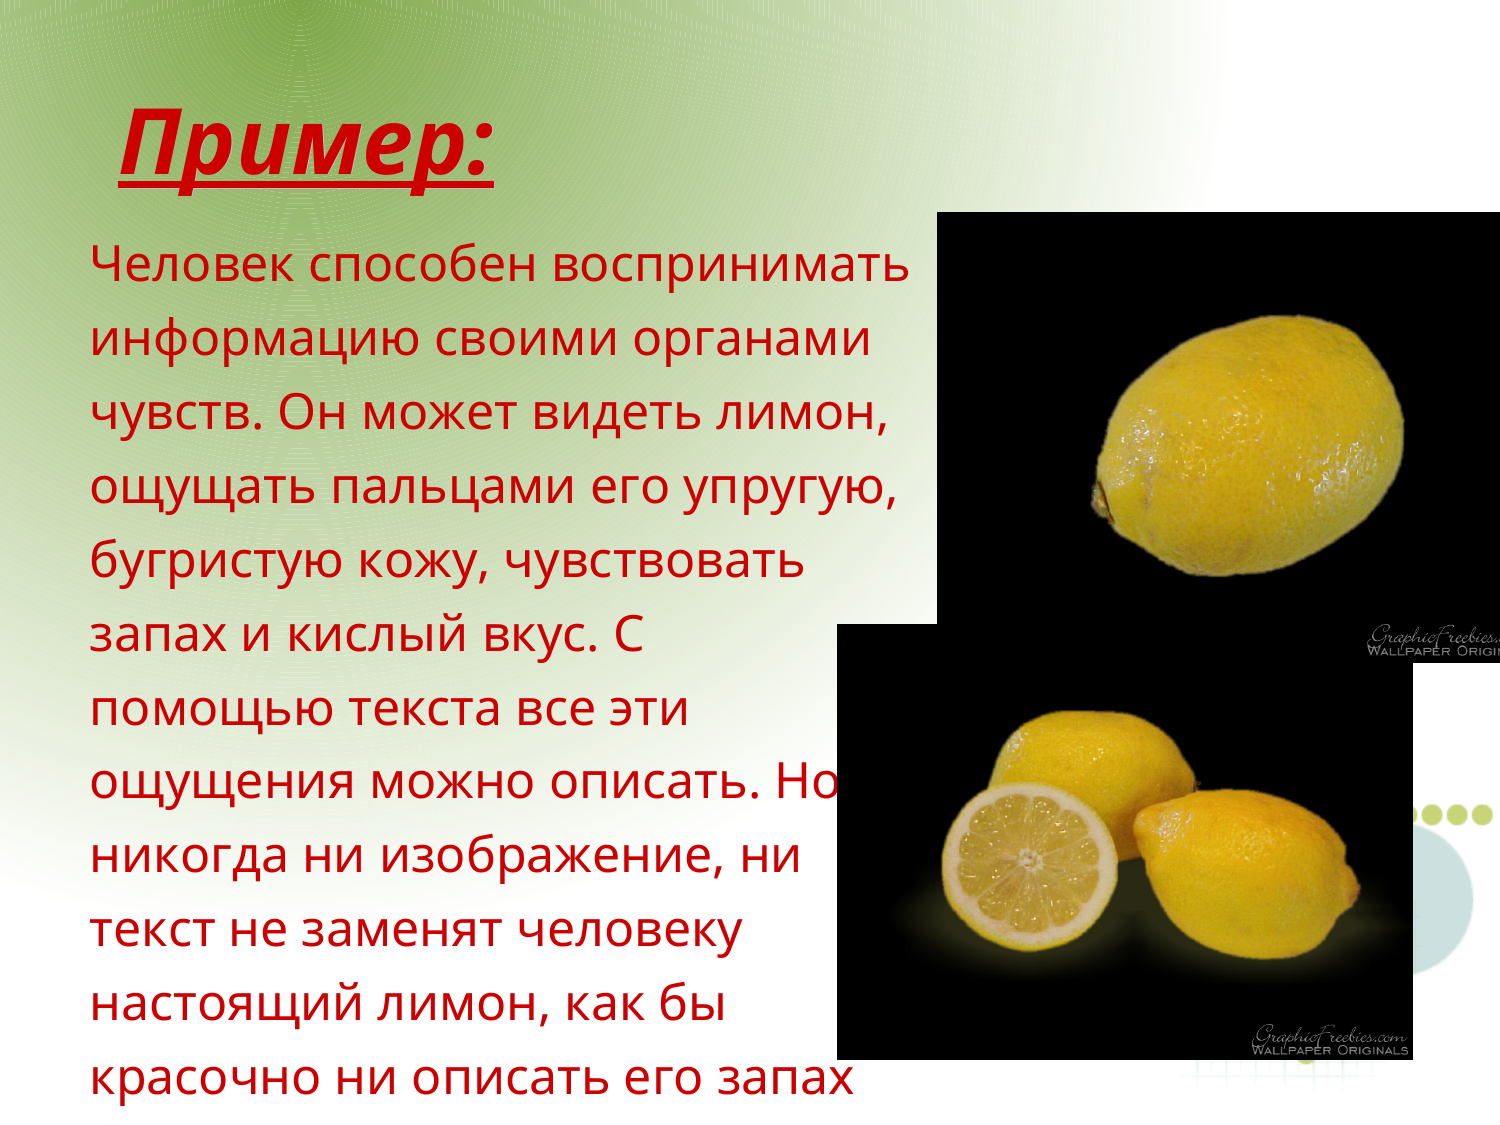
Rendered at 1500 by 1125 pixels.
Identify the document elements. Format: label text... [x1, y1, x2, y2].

title Пример: [75, 45, 538, 224]
list Человек способен воспринимать информацию своими органами чувств. Он может видеть лимон, ощущать пальцами его упругую, бугристую кожу, чувствовать запах и кислый вкус. С помощью текста все эти ощущения можно описать. Но никогда ни изображение, ни текст не заменят человеку настоящий лимон, как бы красочно ни описать его запах или вкус. [75, 224, 1038, 1125]
picture [837, 212, 1500, 1098]
